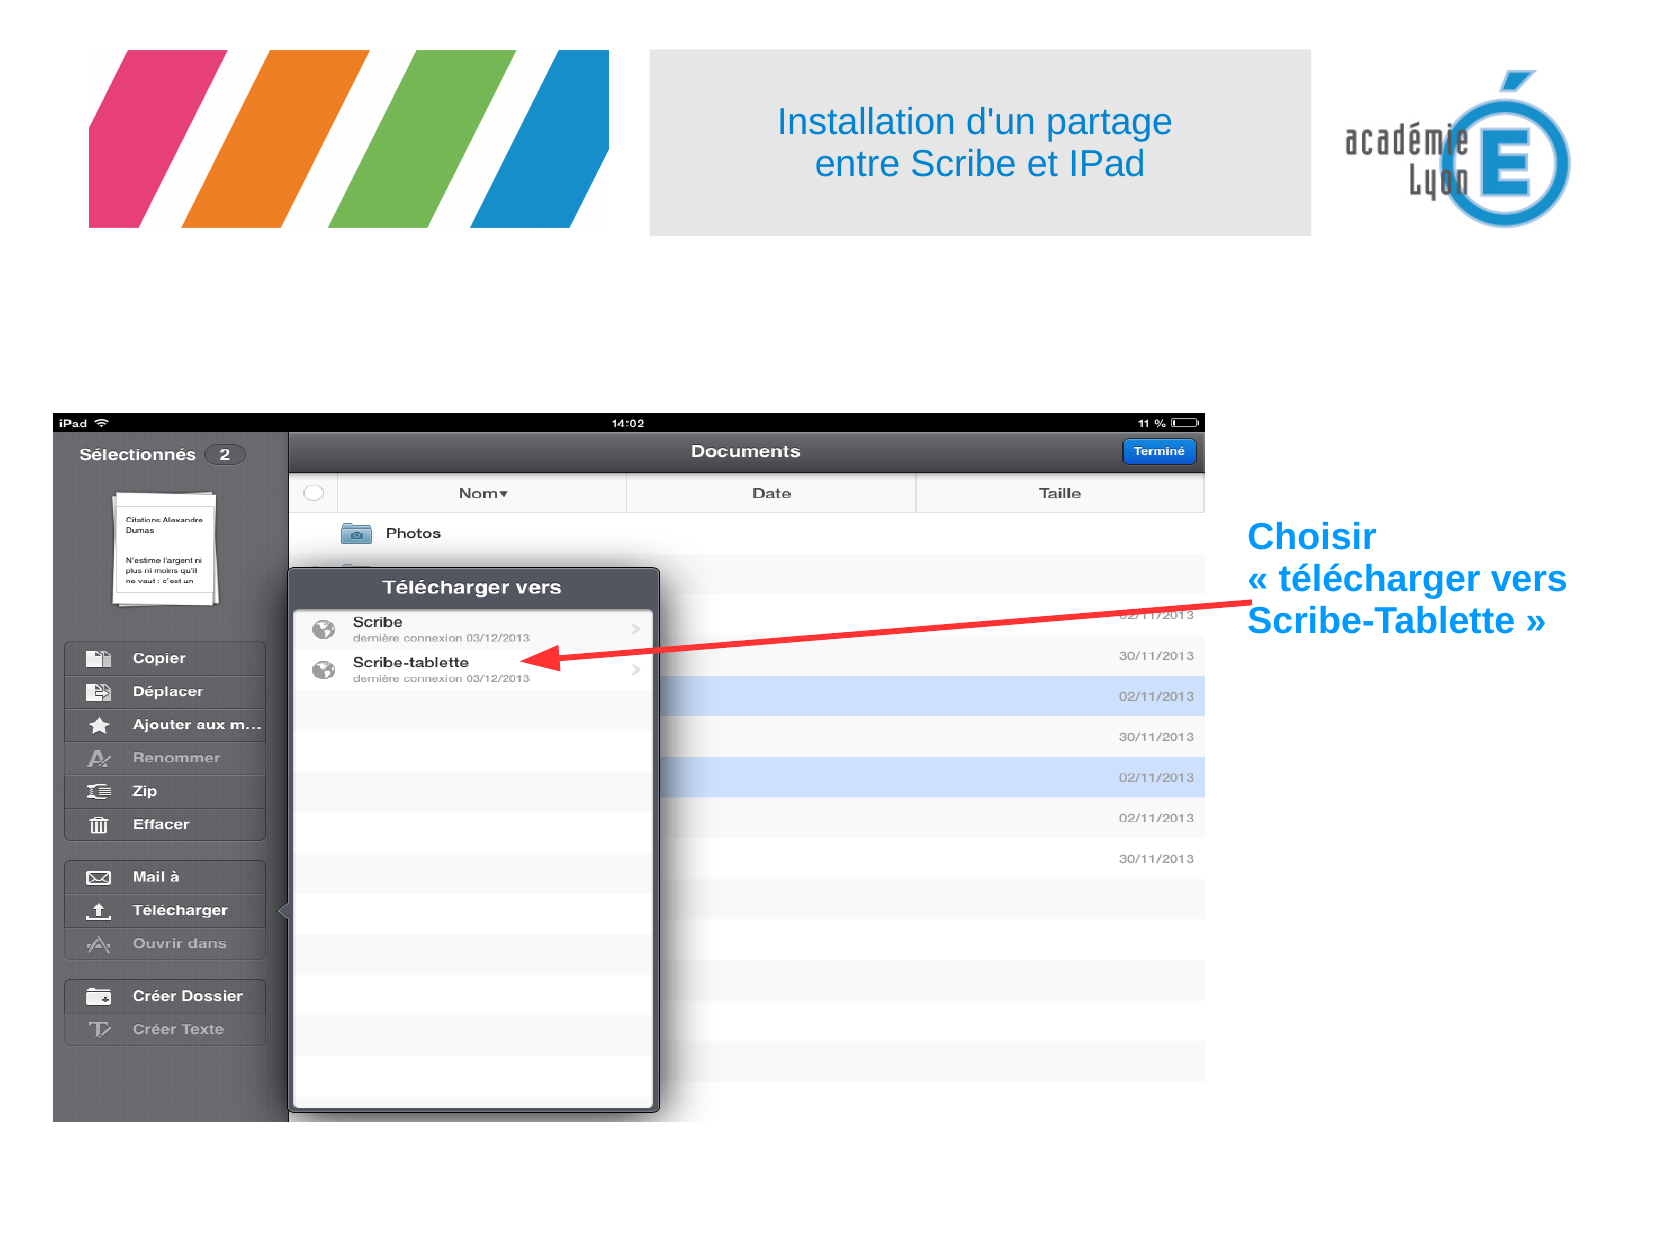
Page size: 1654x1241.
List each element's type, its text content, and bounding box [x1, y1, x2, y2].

text_box Choisir « télécharger vers Scribe-Tablette » [1232, 507, 1619, 653]
picture [89, 50, 609, 228]
picture [1338, 70, 1571, 233]
picture [53, 413, 1205, 1123]
title Installation d'un partage entre Scribe et IPad [649, 49, 1312, 237]
